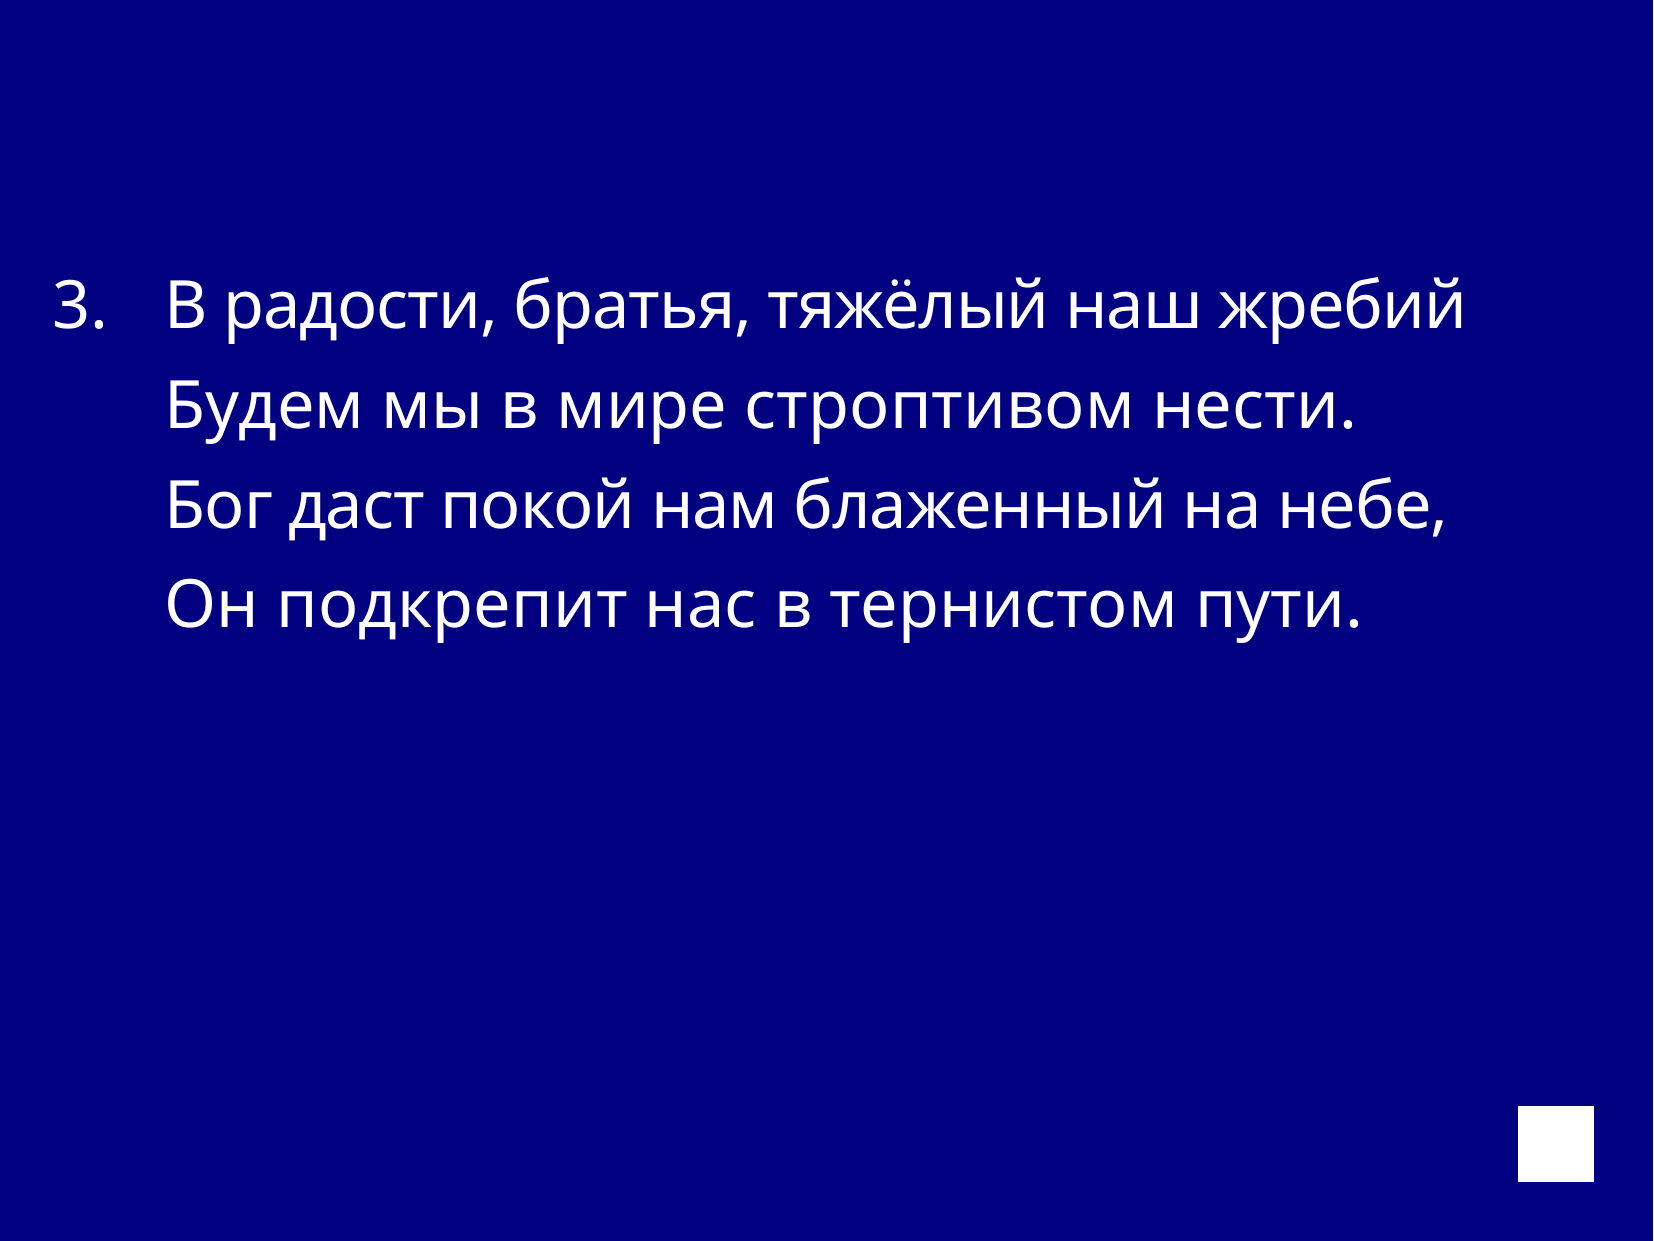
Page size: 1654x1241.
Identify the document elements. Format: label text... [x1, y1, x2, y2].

text_box 3. В радости, братья, тяжёлый наш жребий Будем мы в мире строптивом нести. Бог даст покой нам блаженный на небе, Он подкрепит нас в тернистом пути. [37, 150, 1653, 1163]
text_box [1518, 1163, 1594, 1182]
